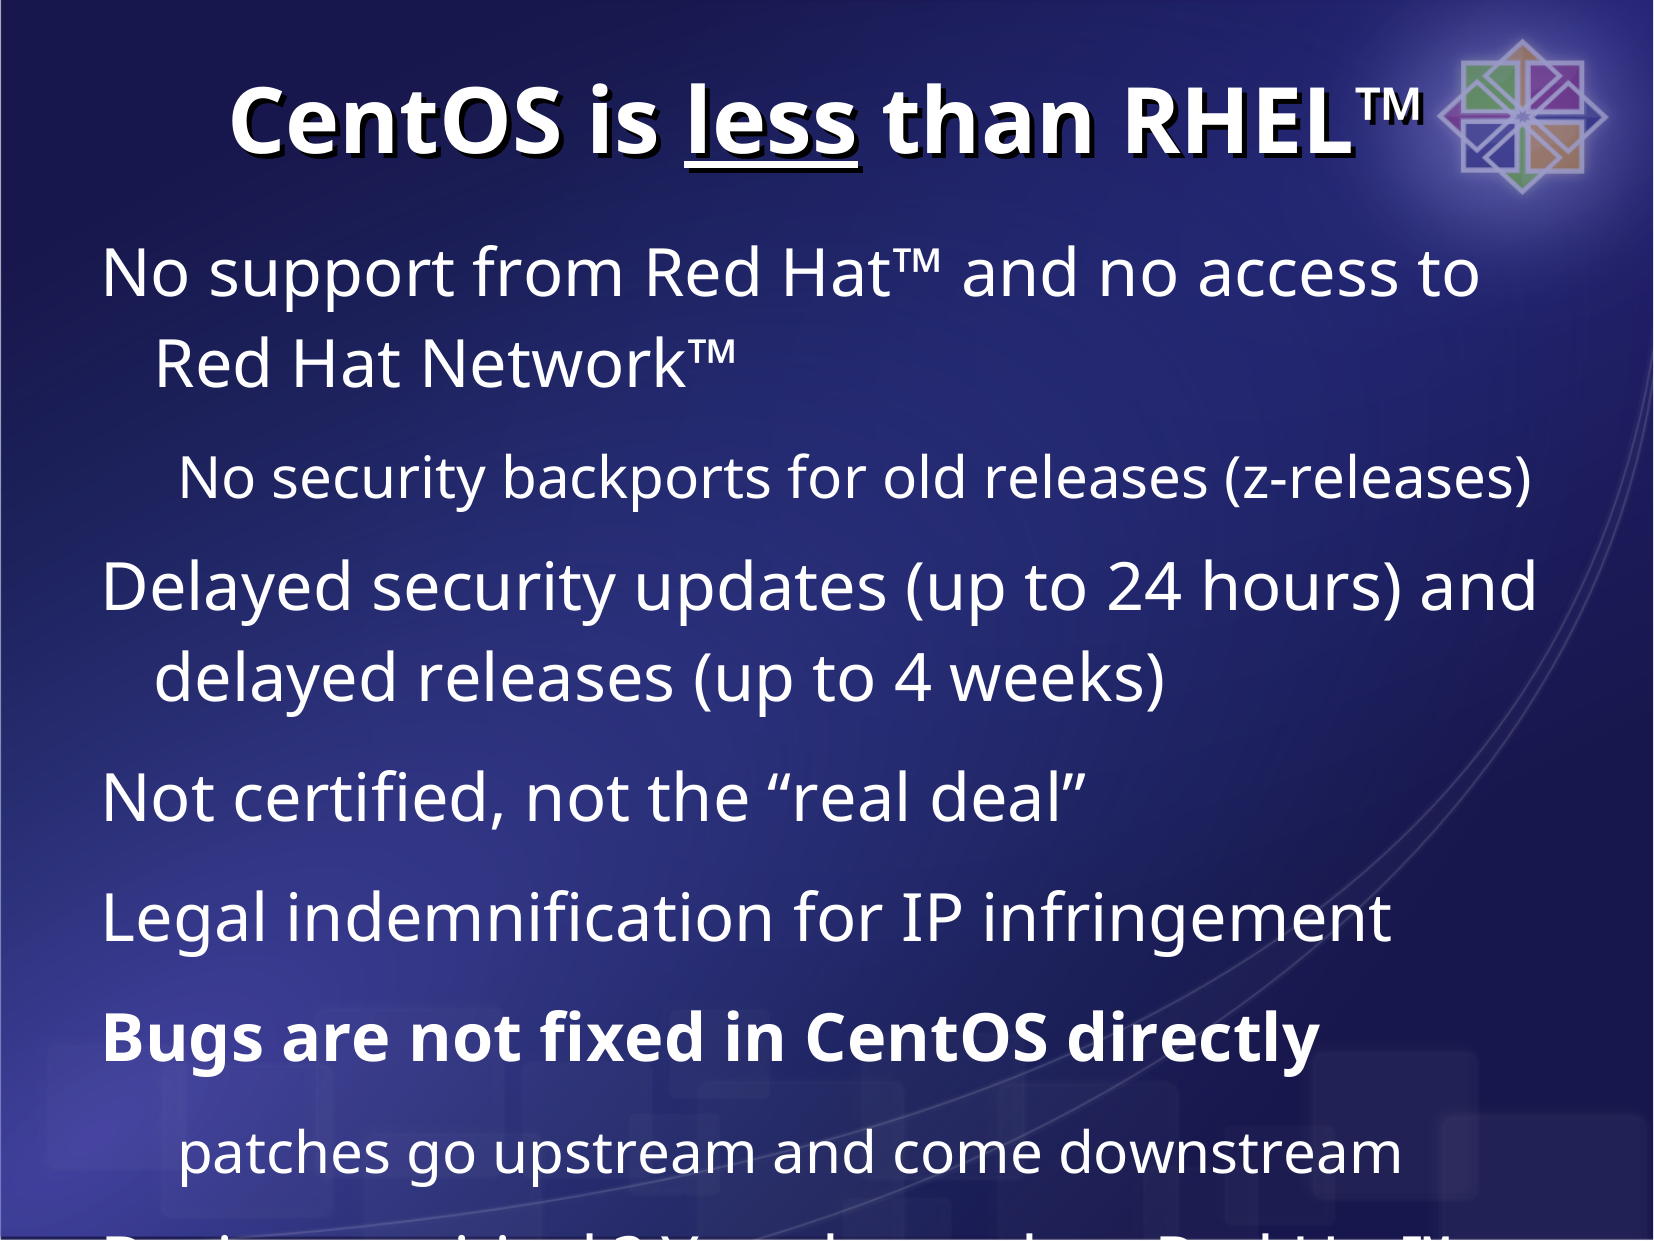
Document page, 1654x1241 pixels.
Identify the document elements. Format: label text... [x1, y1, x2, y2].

title CentOS is less than RHEL™ [82, 49, 1571, 188]
list No support from Red Hat™ and no access to Red Hat Network™ No security backports for old releases (z-releases) Delayed security updates (up to 24 hours) and delayed releases (up to 4 weeks) Not certified, not the “real deal” Legal indemnification for IP infringement Bugs are not fixed in CentOS directly patches go upstream and come downstream Business critical ? You depend on Red Hat™ [82, 225, 1571, 1209]
picture [0, 0, 1654, 1241]
